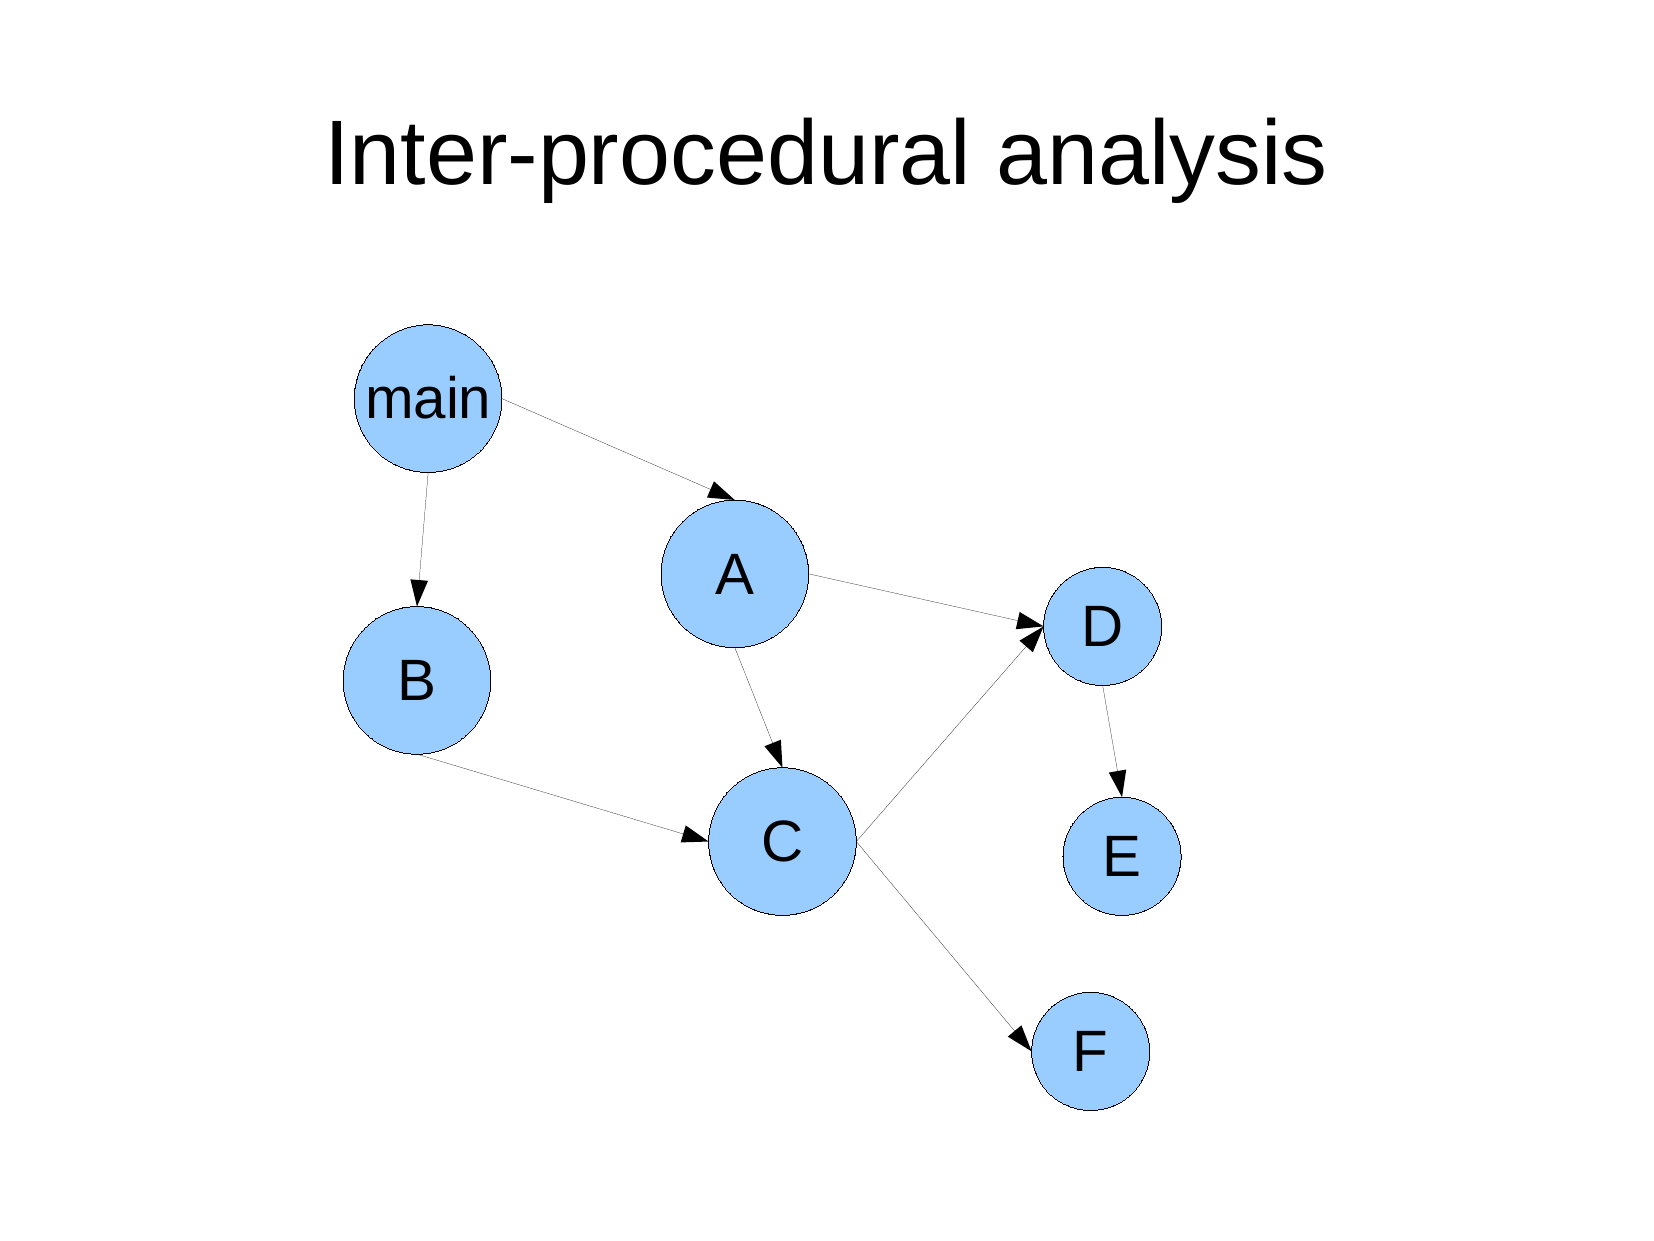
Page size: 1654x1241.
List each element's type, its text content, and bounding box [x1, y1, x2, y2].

text_box E [1062, 797, 1182, 916]
text_box C [708, 767, 857, 916]
text_box D [1043, 567, 1162, 686]
text_box main [354, 324, 502, 473]
text_box A [661, 500, 809, 648]
text_box F [1031, 992, 1150, 1111]
title Inter-procedural analysis [82, 49, 1571, 257]
text_box B [343, 606, 491, 755]
